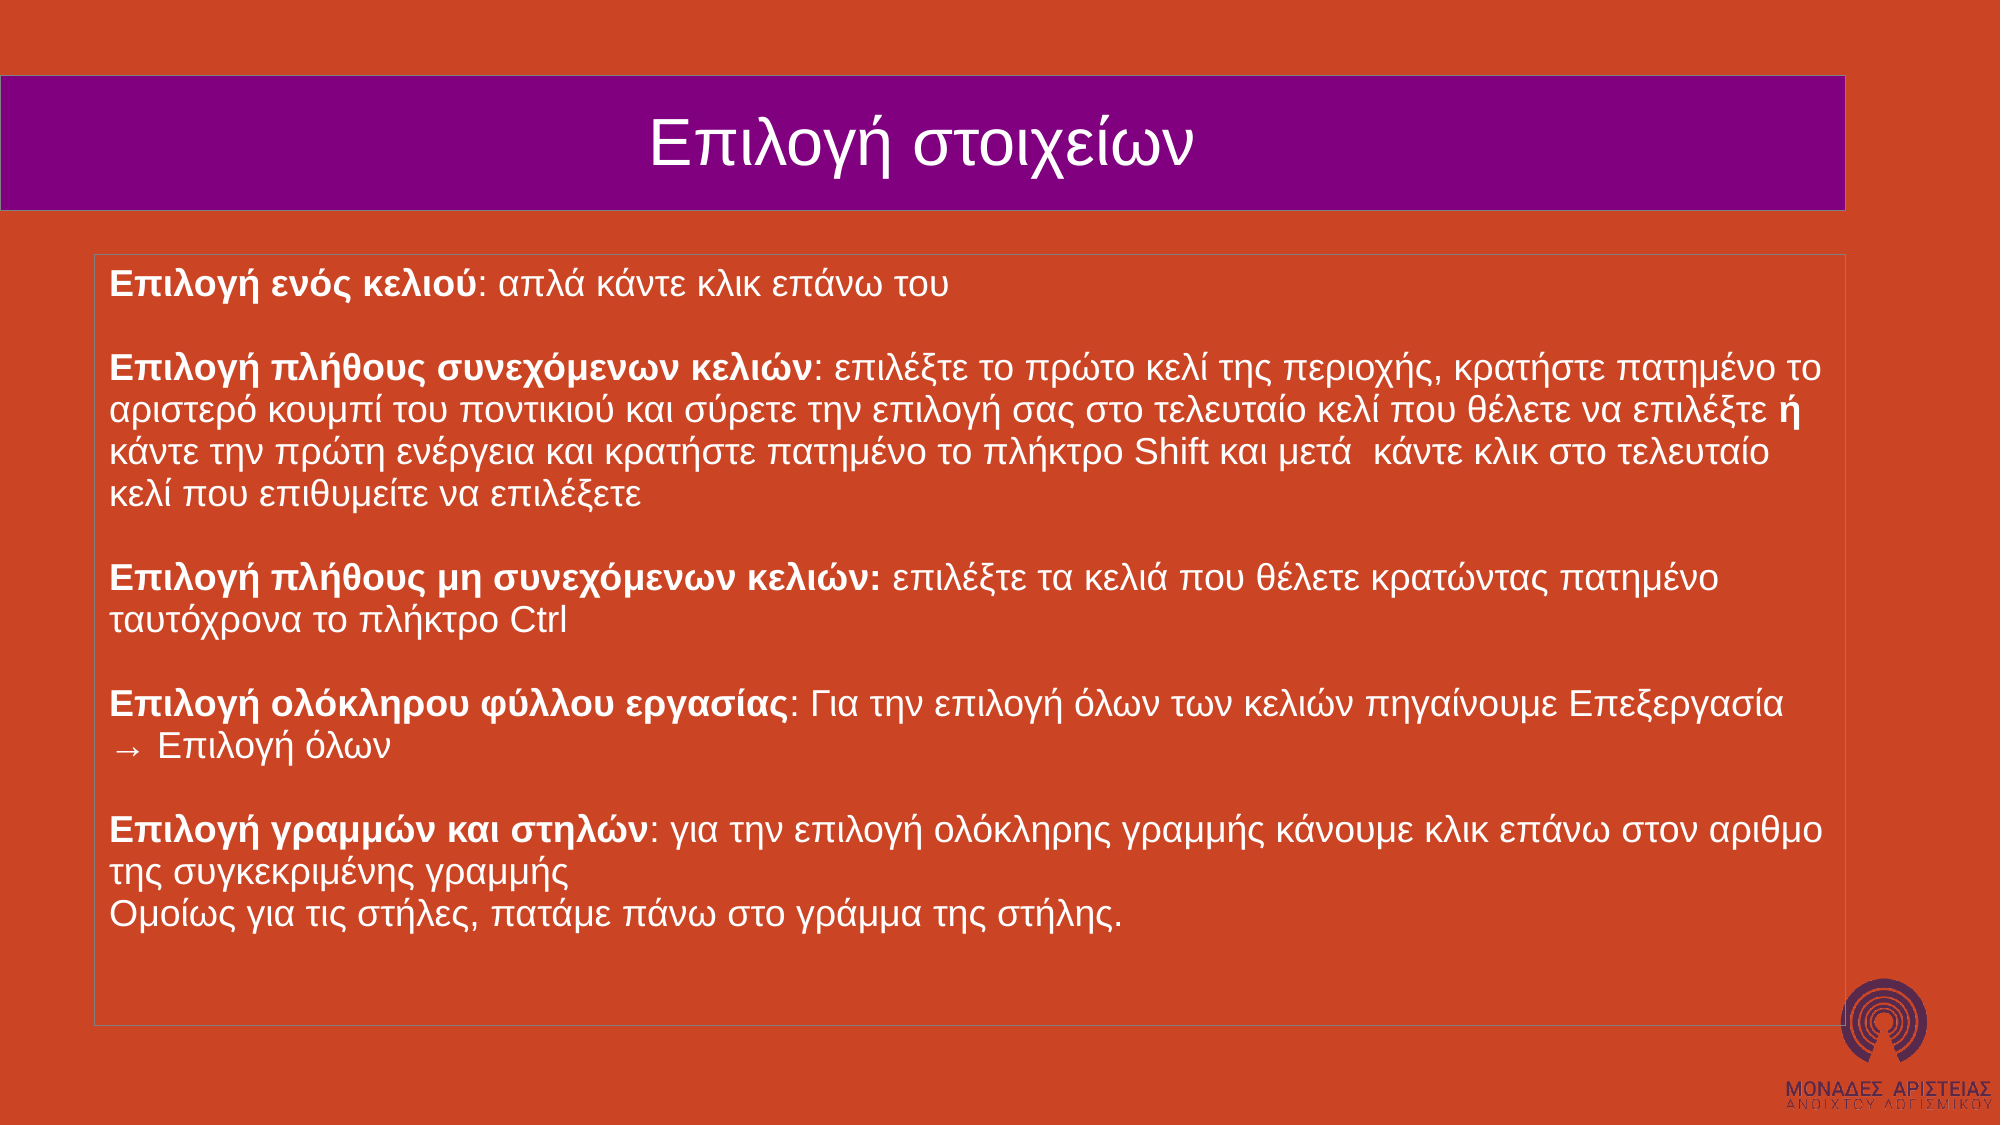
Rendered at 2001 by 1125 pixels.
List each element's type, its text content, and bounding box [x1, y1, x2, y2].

picture [1785, 978, 1992, 1111]
text_box Επιλογή ενός κελιού: απλά κάντε κλικ επάνω του Επιλογή πλήθους συνεχόμενων κελιών: επιλέξτε το πρώτο κελί της περιοχής, κρατήστε πατημένο το αριστερό κουμπί του ποντικιού και σύρετε την επιλογή σας στο τελευταίο κελί που θέλετε να επιλέξτε ή κάντε την πρώτη ενέργεια και κρατήστε πατημένο το πλήκτρο Shift και μετά κάντε κλικ στο τελευταίο κελί που επιθυμείτε να επιλέξετε Επιλογή πλήθους μη συνεχόμενων κελιών: επιλέξτε τα κελιά που θέλετε κρατώντας πατημένο ταυτόχρονα το πλήκτρο Ctrl Επιλογή ολόκληρου φύλλου εργασίας: Για την επιλογή όλων των κελιών πηγαίνουμε Επεξεργασία → Επιλογή όλων Επιλογή γραμμών και στηλών: για την επιλογή ολόκληρης γραμμής κάνουμε κλικ επάνω στον αριθμο της συγκεκριμένης γραμμής Ομοίως για τις στήλες, πατάμε πάνω στο γράμμα της στήλης. [94, 254, 1846, 1026]
text_box Επιλογή στοιχείων [0, 75, 1846, 211]
